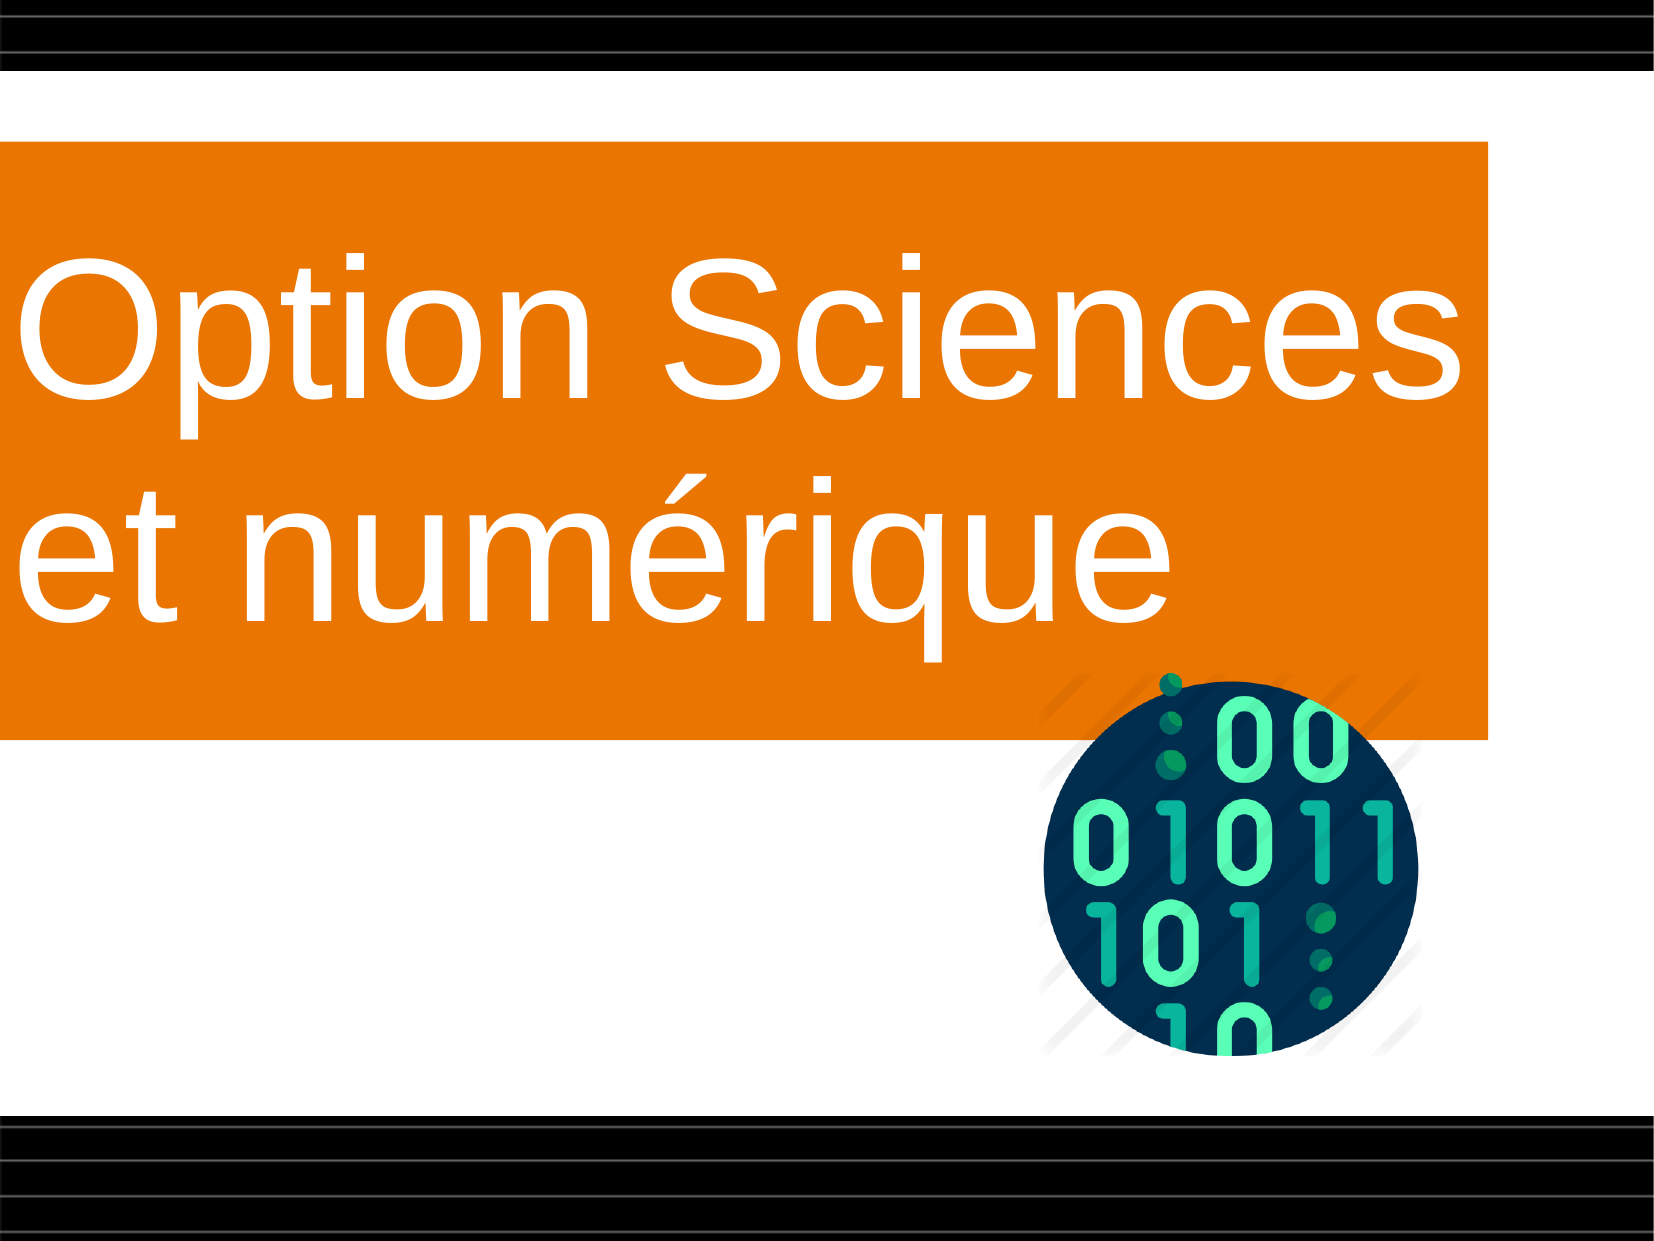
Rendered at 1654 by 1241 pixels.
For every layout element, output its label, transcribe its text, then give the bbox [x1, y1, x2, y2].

picture [1039, 673, 1422, 1056]
picture [0, 1116, 1654, 1241]
title Option Sciences et numérique [0, 141, 1489, 741]
picture [0, 0, 1654, 71]
